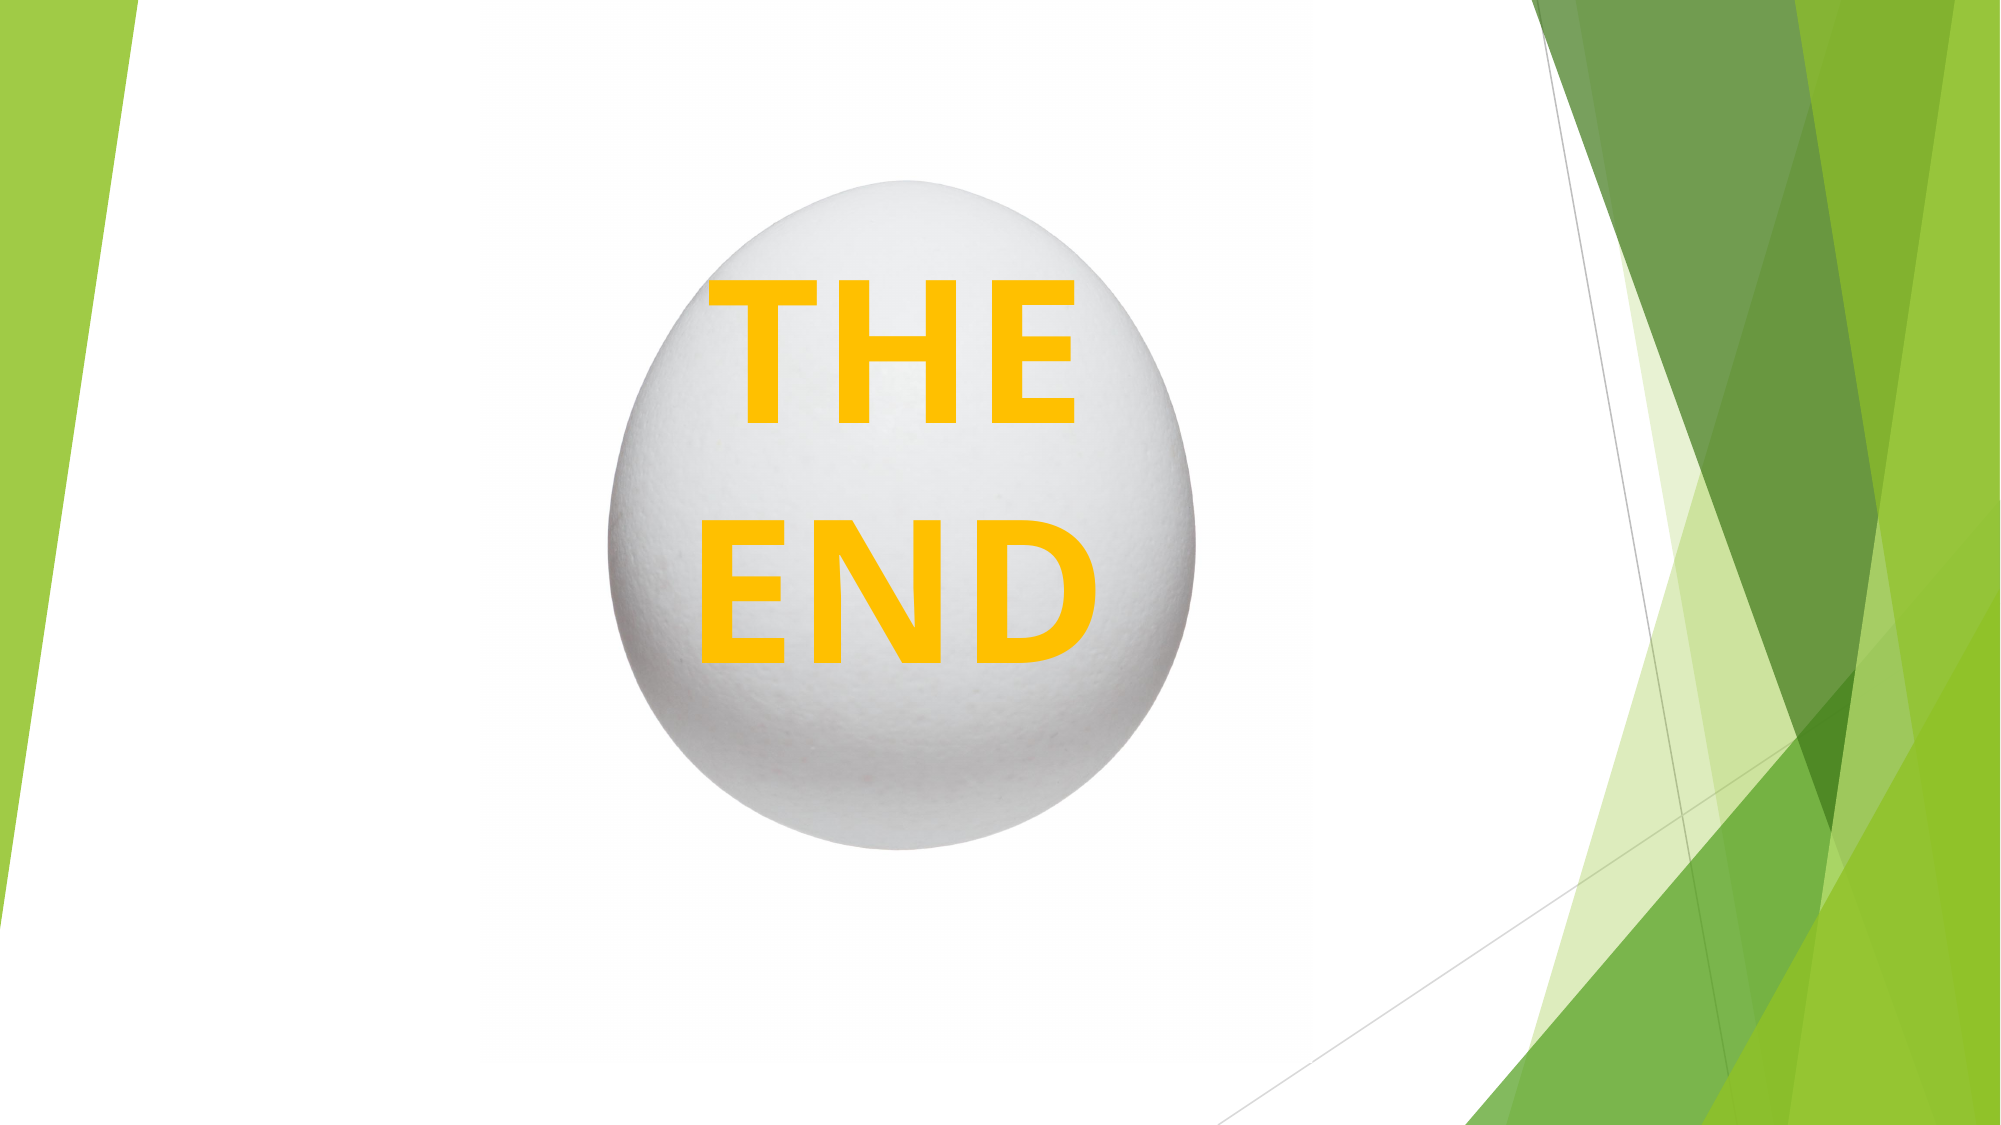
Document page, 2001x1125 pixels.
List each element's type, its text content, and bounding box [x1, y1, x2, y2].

text_box THE END [692, 216, 1100, 717]
picture [480, 0, 1313, 1063]
